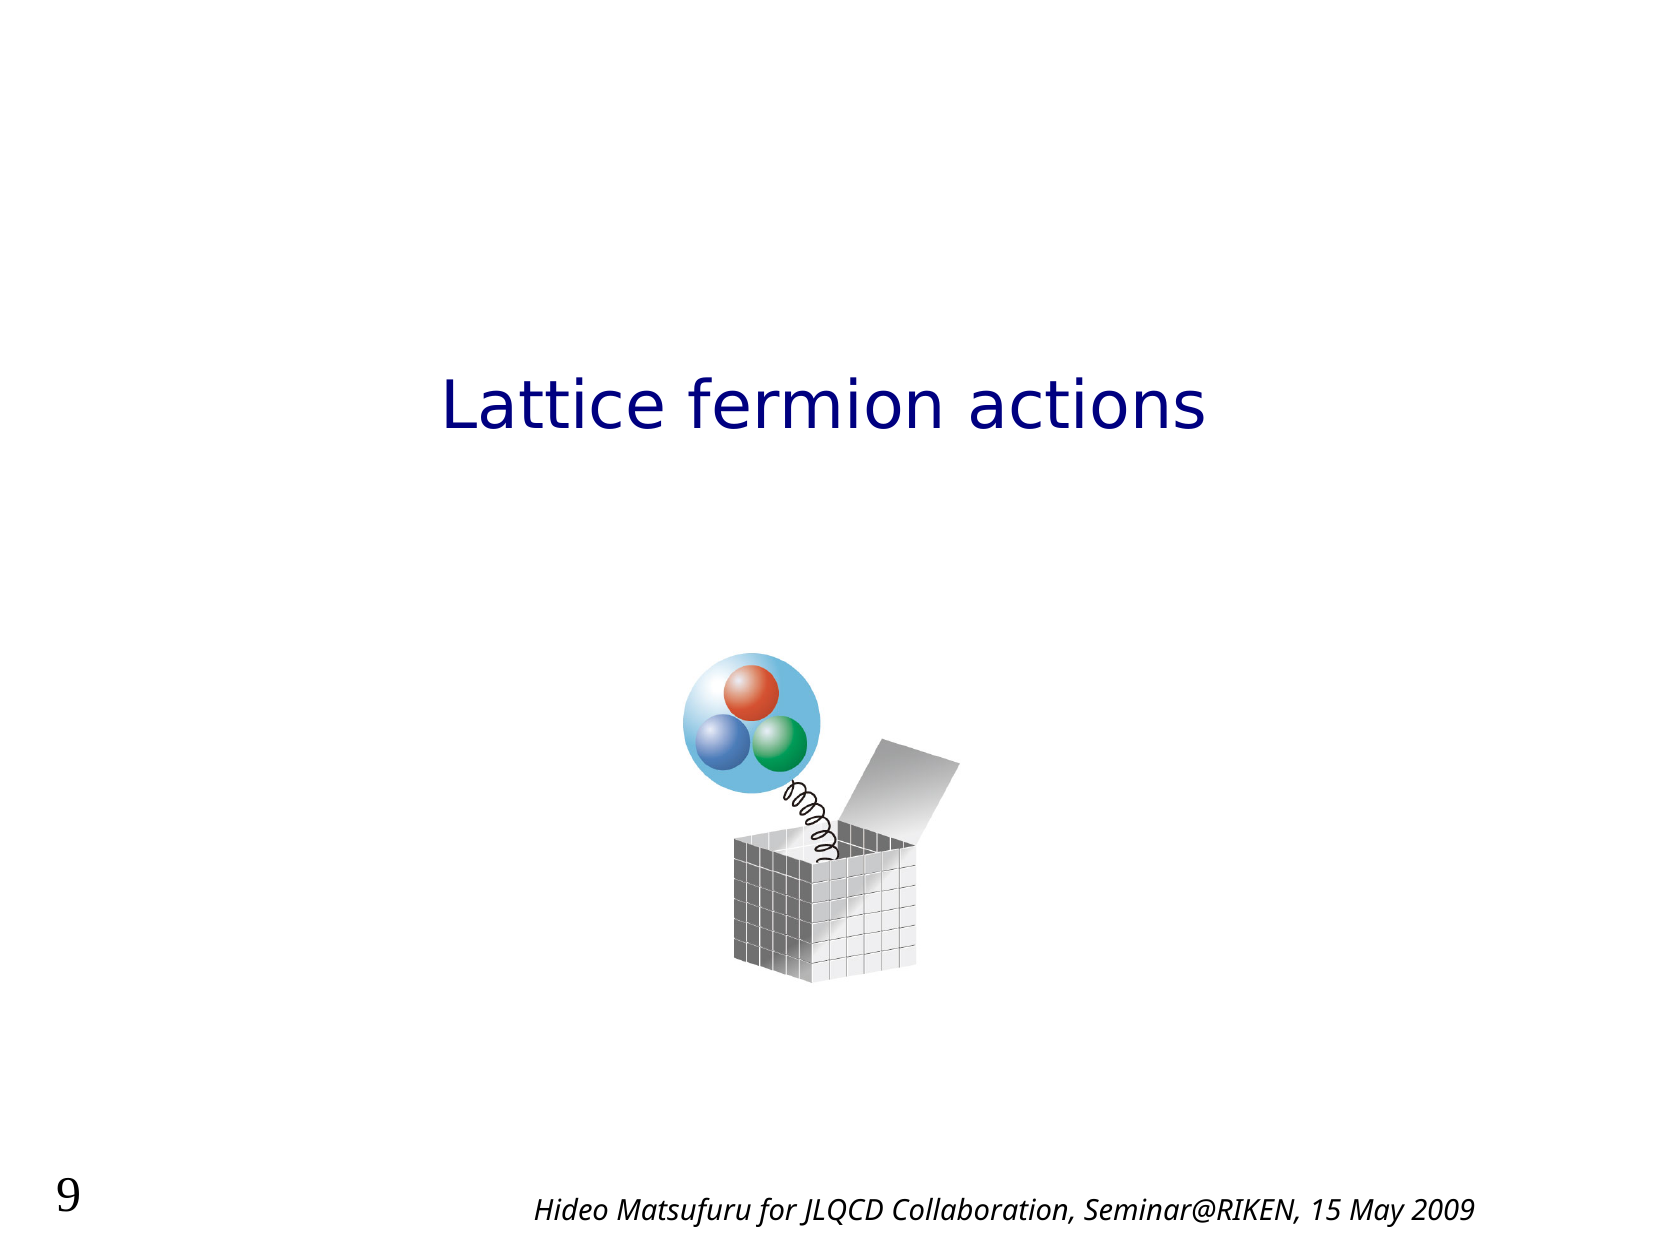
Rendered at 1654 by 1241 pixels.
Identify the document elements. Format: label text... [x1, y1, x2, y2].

picture [672, 640, 971, 996]
text_box Lattice fermion actions [440, 366, 1209, 459]
